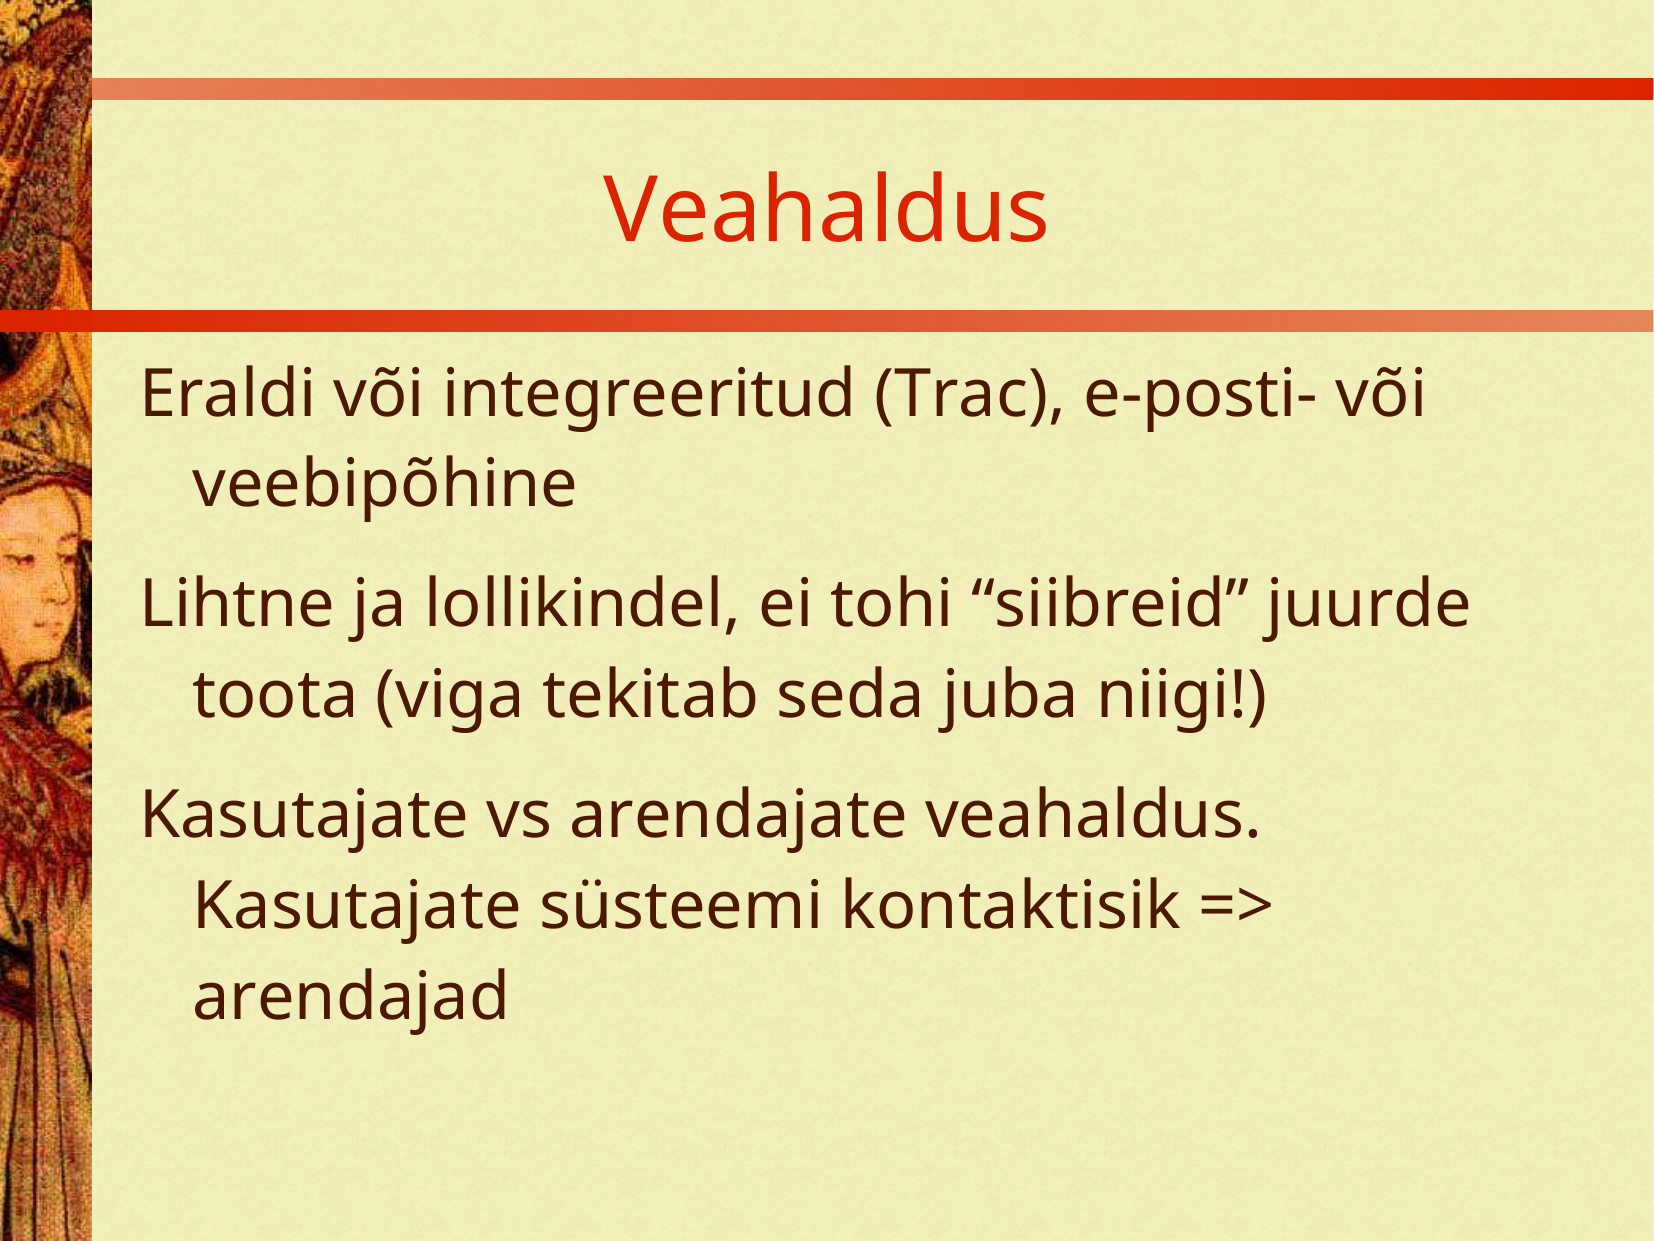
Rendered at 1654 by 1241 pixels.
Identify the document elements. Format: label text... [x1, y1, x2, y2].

list Eraldi või integreeritud (Trac), e-posti- või veebipõhine Lihtne ja lollikindel, ei tohi “siibreid” juurde toota (viga tekitab seda juba niigi!) Kasutajate vs arendajate veahaldus. Kasutajate süsteemi kontaktisik => arendajad [121, 344, 1534, 1127]
title Veahaldus [121, 102, 1534, 311]
picture [0, 0, 1654, 310]
picture [0, 332, 1654, 1241]
